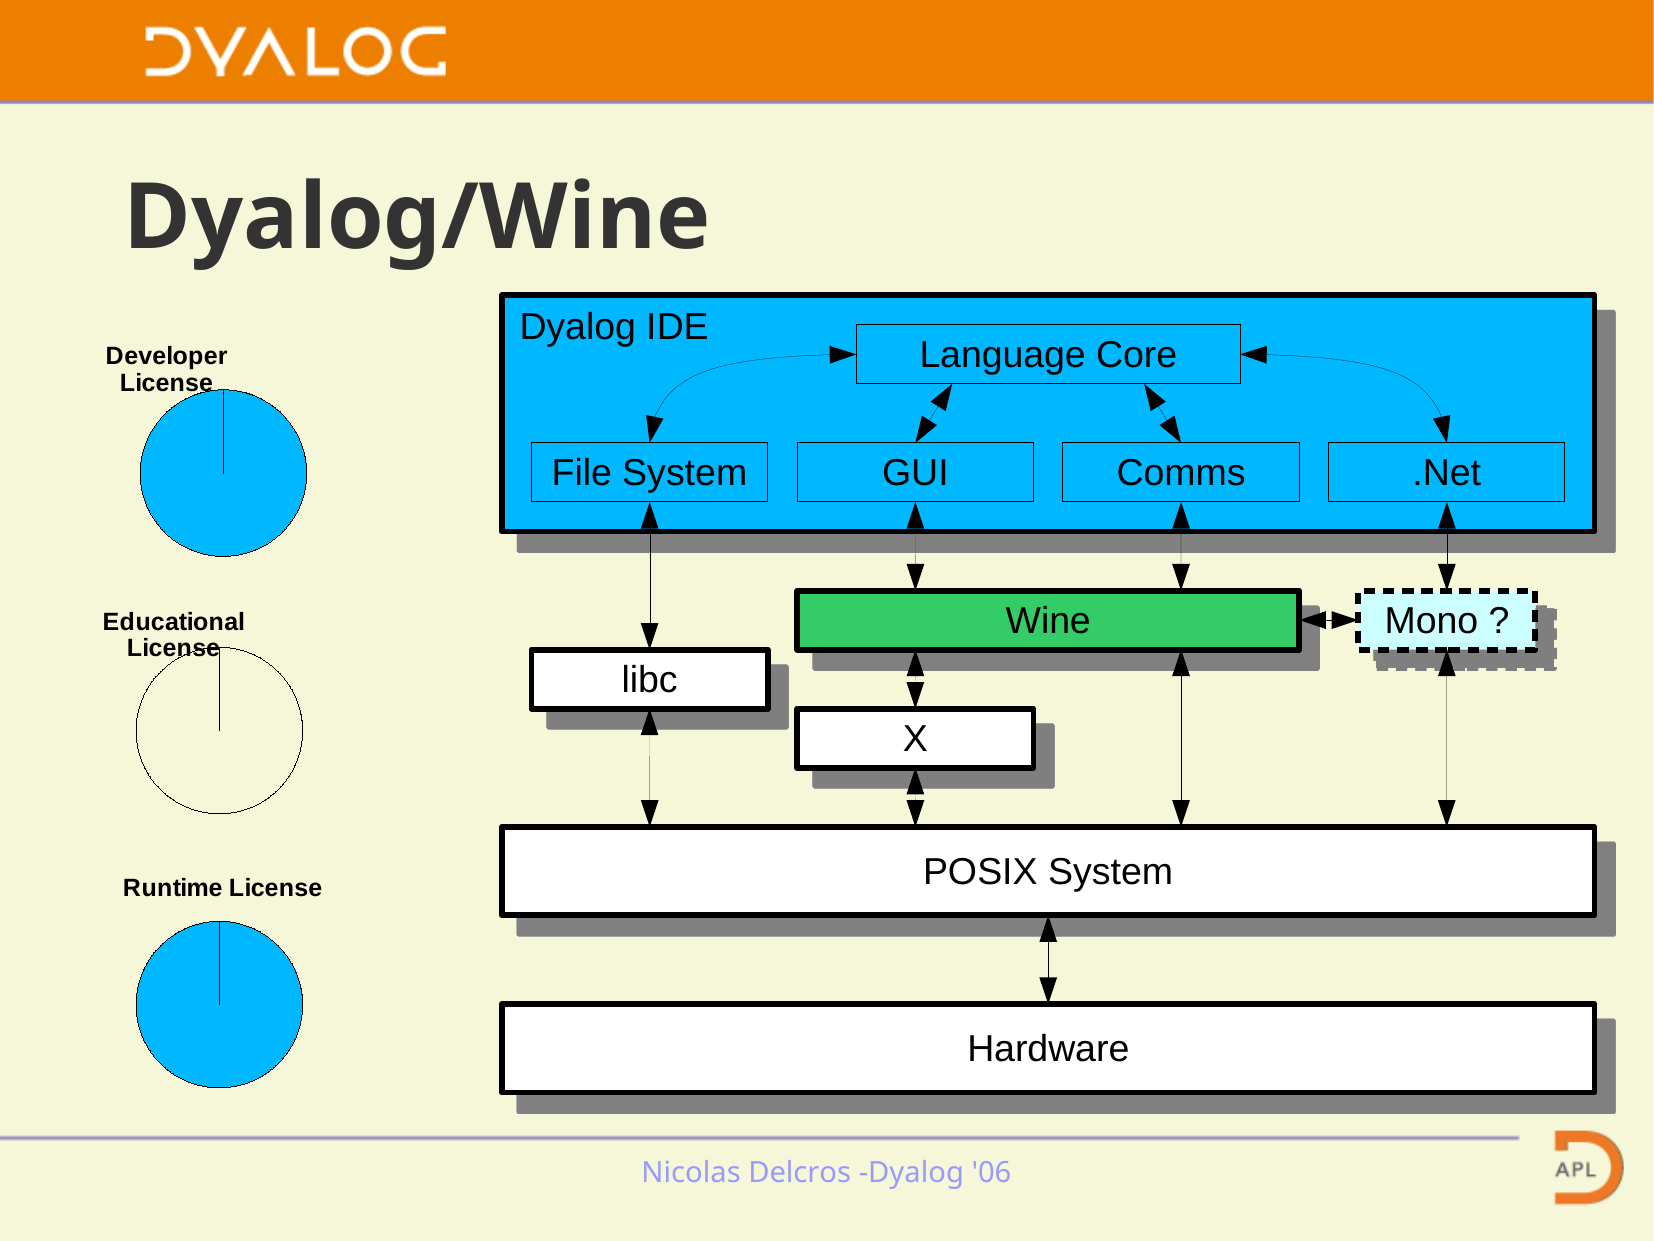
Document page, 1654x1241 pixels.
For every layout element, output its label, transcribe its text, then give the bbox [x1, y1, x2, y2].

text_box Hardware [501, 1003, 1595, 1093]
text_box File System [531, 442, 768, 502]
text_box libc [531, 649, 768, 709]
chart [84, 596, 355, 827]
text_box Dyalog IDE [501, 295, 1595, 532]
text_box Wine [797, 590, 1300, 650]
text_box Comms [1062, 442, 1300, 502]
title Dyalog/Wine [124, 83, 1530, 344]
text_box GUI [797, 442, 1034, 502]
text_box POSIX System [501, 826, 1595, 916]
text_box Mono ? [1358, 590, 1536, 650]
text_box .Net [1328, 442, 1565, 502]
text_box Language Core [856, 324, 1241, 384]
text_box X [797, 708, 1034, 768]
picture [0, 0, 1654, 1241]
chart [84, 862, 355, 1093]
text_box Dyalog IDE [1146, 355, 1447, 532]
text_box Dyalog IDE [916, 384, 1180, 532]
text_box Dyalog IDE [650, 355, 950, 532]
chart [88, 330, 359, 562]
